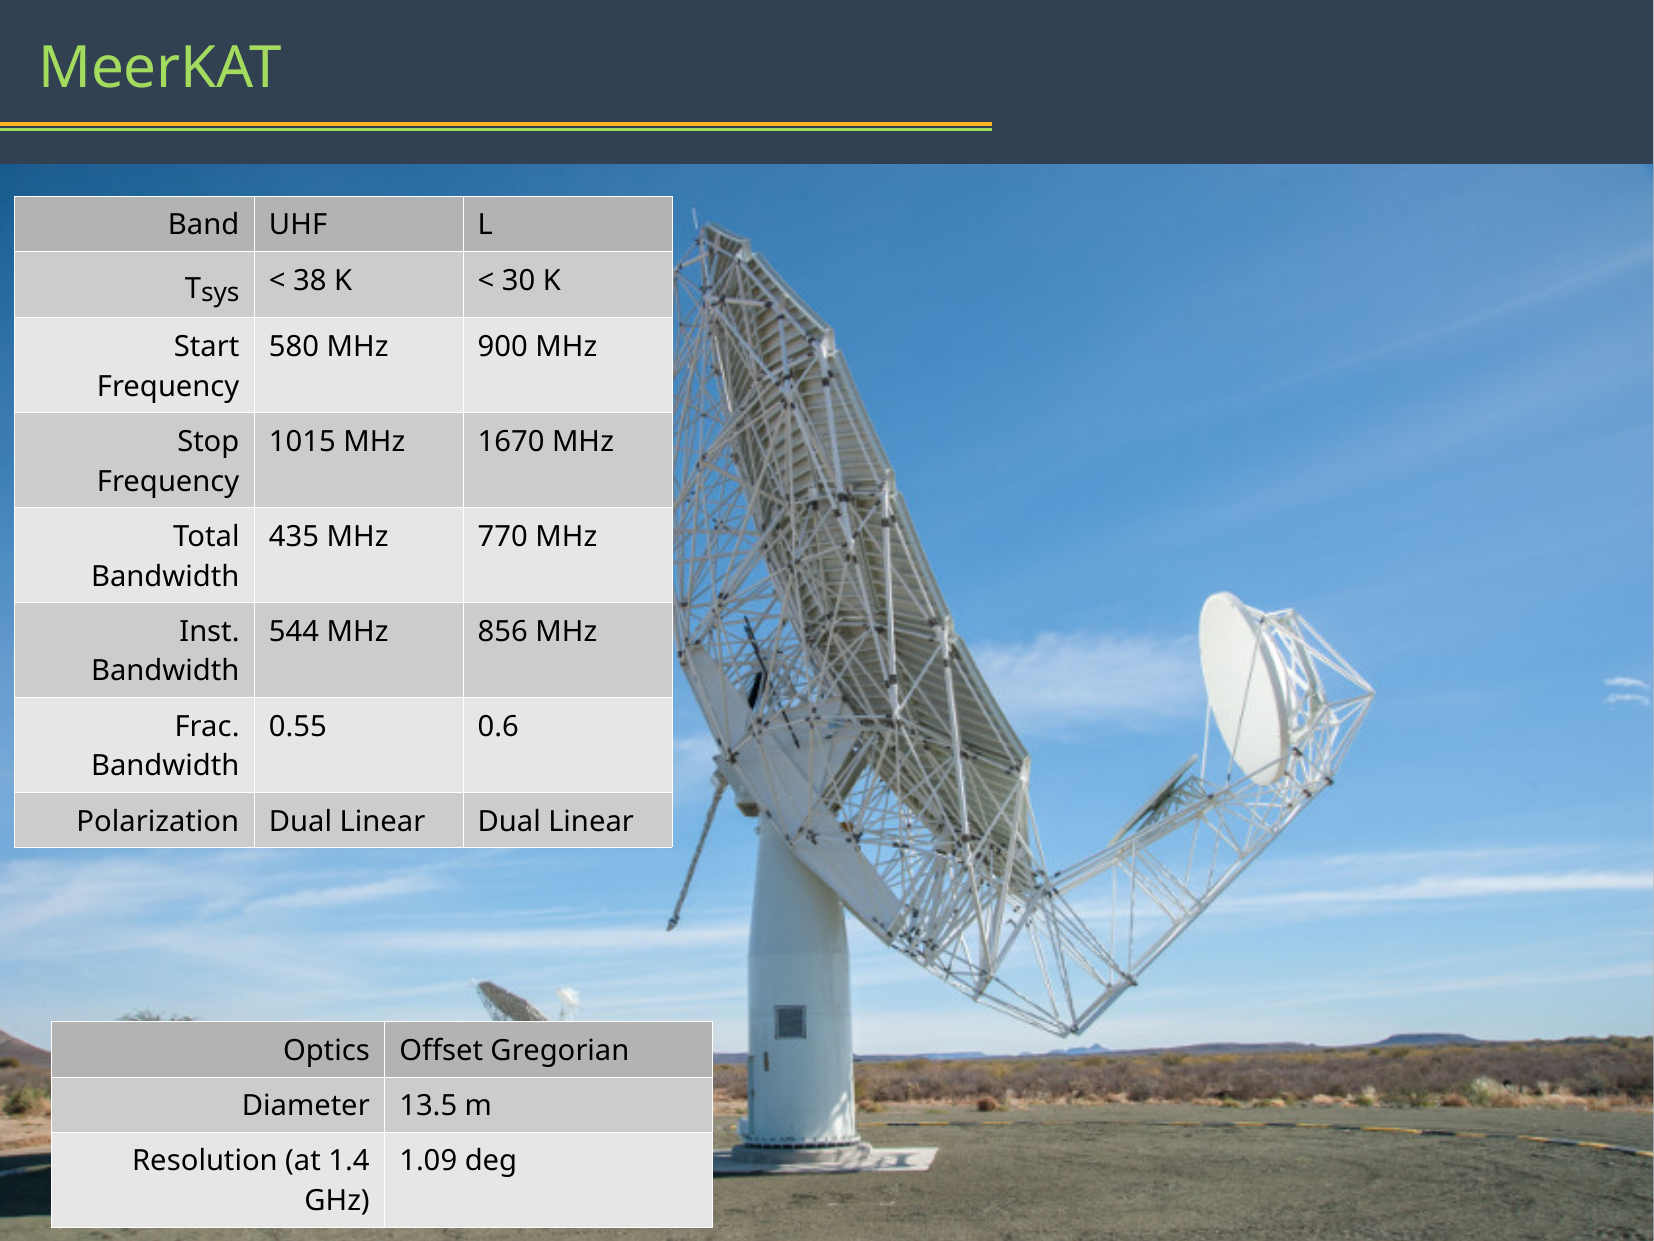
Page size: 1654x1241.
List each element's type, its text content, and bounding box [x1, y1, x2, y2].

table_cell Diameter [52, 1078, 384, 1132]
table_cell 856 MHz [464, 603, 672, 697]
table_cell 770 MHz [464, 508, 672, 602]
table_cell Resolution (at 1.4 GHz) [52, 1133, 384, 1227]
table_header Offset Gregorian [385, 1022, 712, 1077]
table_cell 0.55 [255, 698, 463, 792]
table_cell 435 MHz [255, 508, 463, 602]
table_cell Tsys [15, 252, 254, 317]
table_cell Total Bandwidth [15, 508, 254, 602]
table_cell Dual Linear [255, 793, 463, 847]
table_cell 1670 MHz [464, 413, 672, 507]
table_cell Inst. Bandwidth [15, 603, 254, 697]
table_header Optics [52, 1022, 384, 1077]
table_cell Start Frequency [15, 318, 254, 412]
table_cell 1.09 deg [385, 1133, 712, 1227]
table_header L [464, 197, 672, 251]
table_cell 544 MHz [255, 603, 463, 697]
table_cell < 38 K [255, 252, 463, 317]
table_cell Polarization [15, 793, 254, 847]
table_cell 0.6 [464, 698, 672, 792]
table_header Band [15, 197, 254, 251]
table_cell 13.5 m [385, 1078, 712, 1132]
table_cell 1015 MHz [255, 413, 463, 507]
table_cell Frac. Bandwidth [15, 698, 254, 792]
table_cell < 30 K [464, 252, 672, 317]
text_box MeerKAT [23, 17, 1063, 103]
picture [0, 164, 1654, 1241]
table_cell 900 MHz [464, 318, 672, 412]
table_cell Stop Frequency [15, 413, 254, 507]
table_cell Dual Linear [464, 793, 672, 847]
table_header UHF [255, 197, 463, 251]
table_cell 580 MHz [255, 318, 463, 412]
